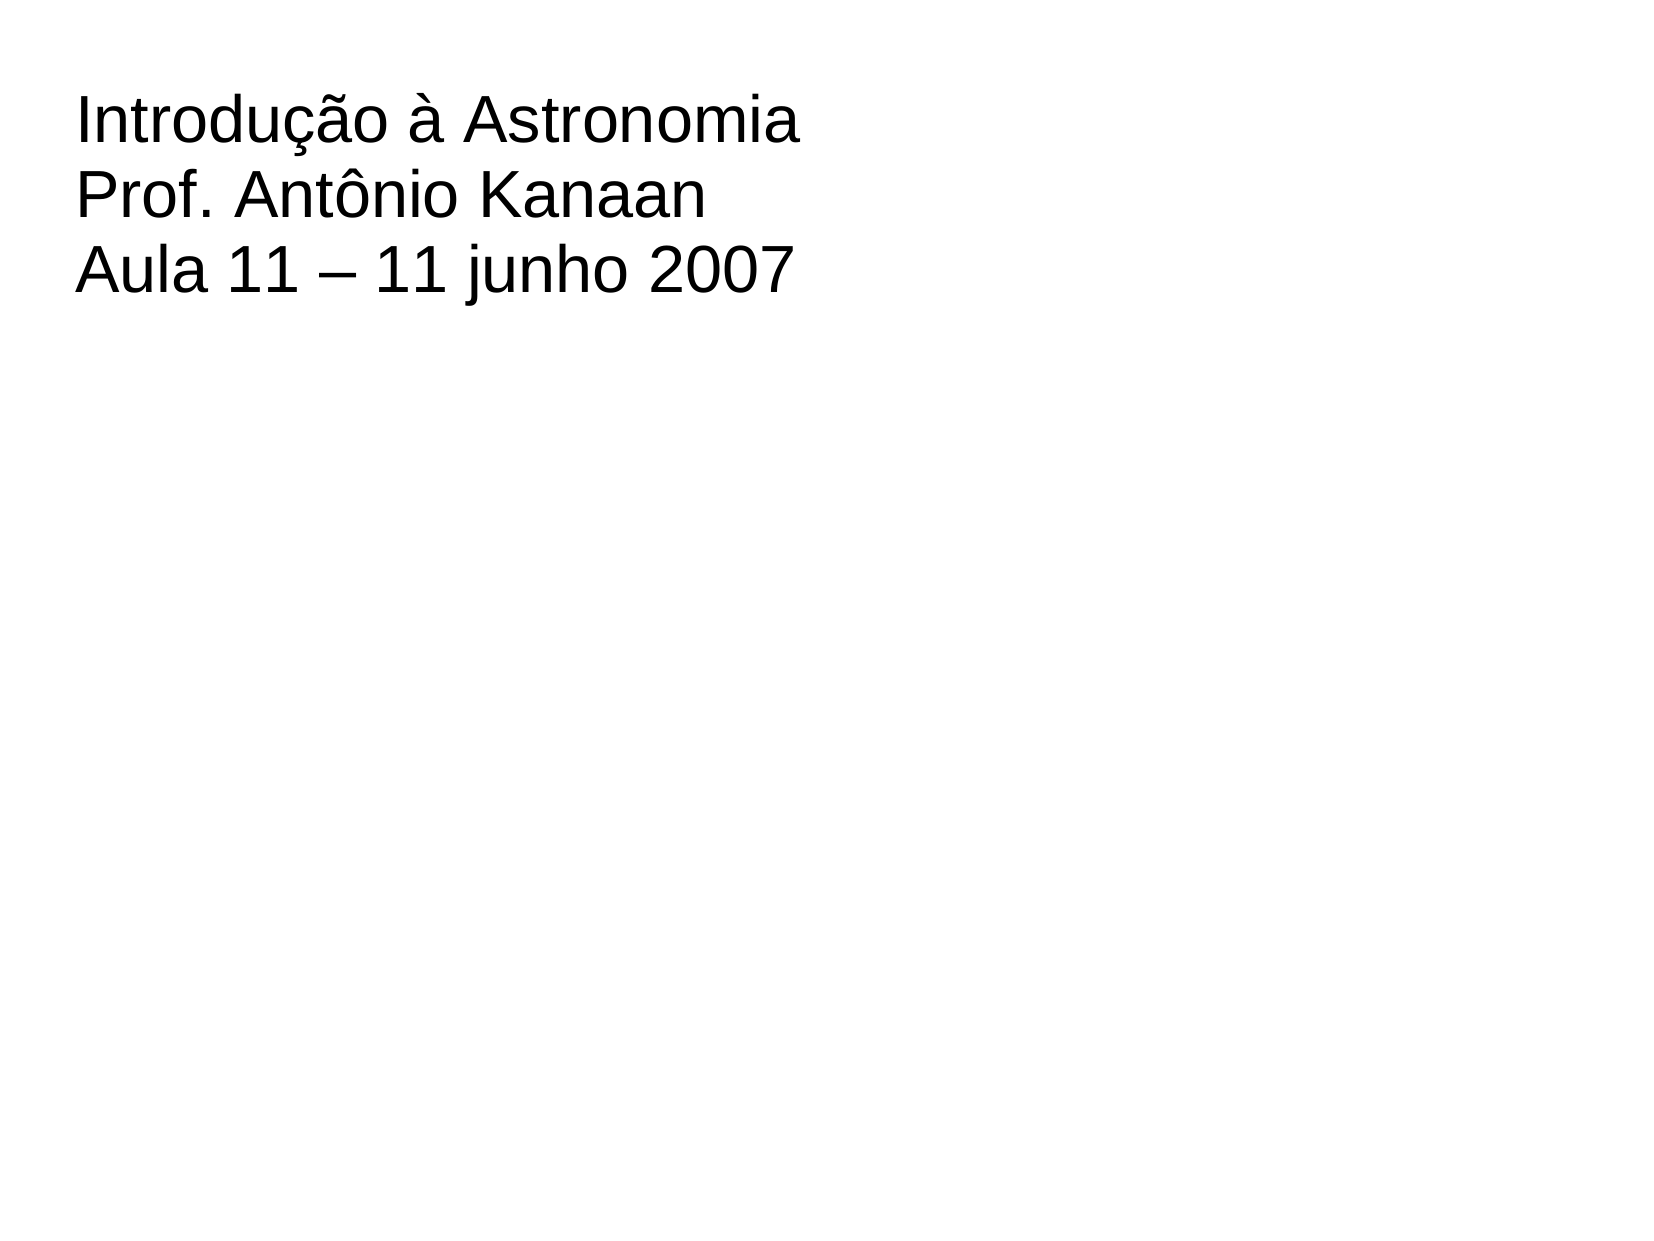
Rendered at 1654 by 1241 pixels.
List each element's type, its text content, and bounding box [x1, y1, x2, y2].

text_box Introdução à Astronomia Prof. Antônio Kanaan Aula 11 – 11 junho 2007 [60, 75, 901, 464]
